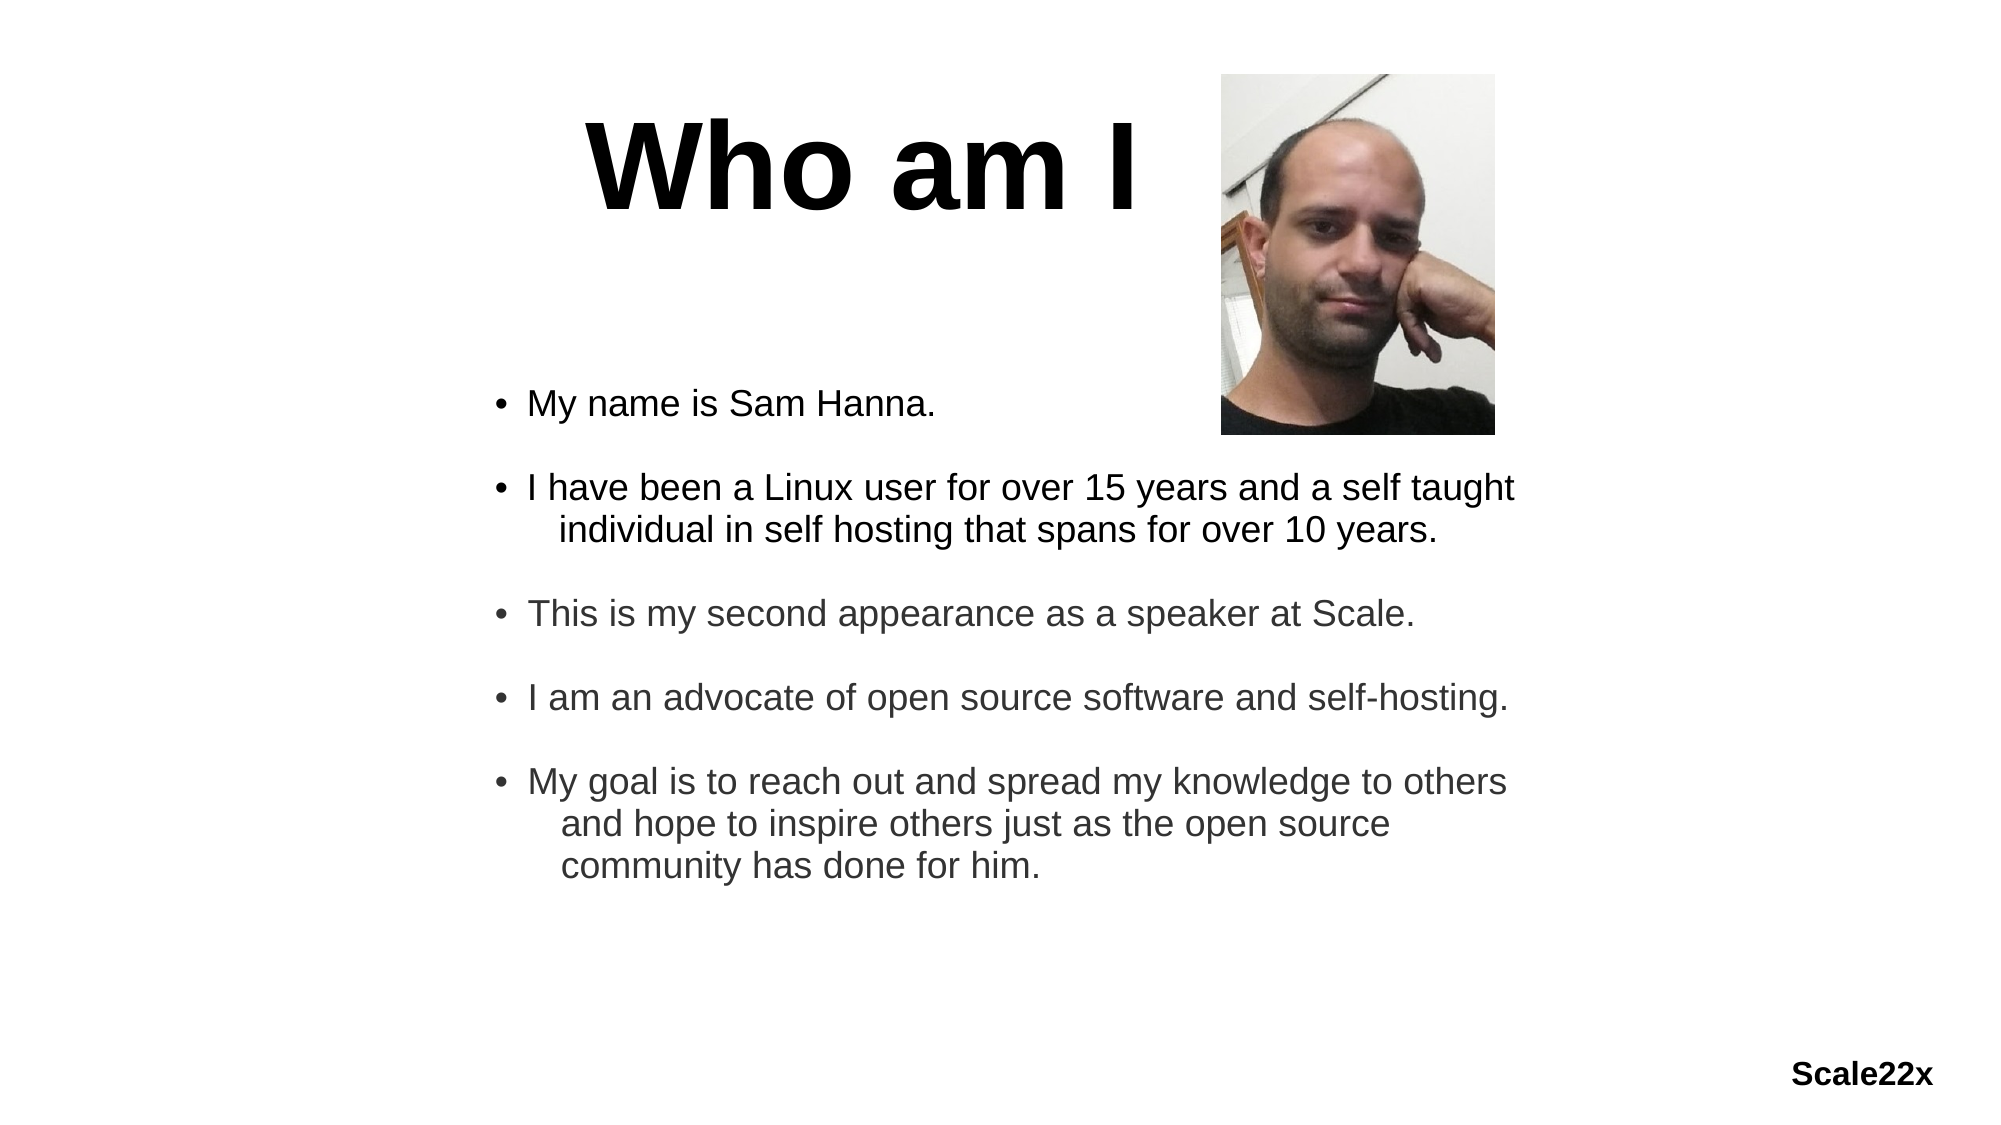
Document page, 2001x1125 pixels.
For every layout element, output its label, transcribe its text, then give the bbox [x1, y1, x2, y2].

picture [1221, 74, 1495, 375]
text_box Scale22x [1776, 1047, 1975, 1103]
title Who am I [477, 75, 1221, 269]
text_box My name is Sam Hanna. I have been a Linux user for over 15 years and a self taught individual in self hosting that spans for over 10 years. This is my second appearance as a speaker at Scale. I am an advocate of open source software and self-hosting. My goal is to reach out and spread my knowledge to others and hope to inspire others just as the open source community has done for him. [477, 375, 1531, 930]
